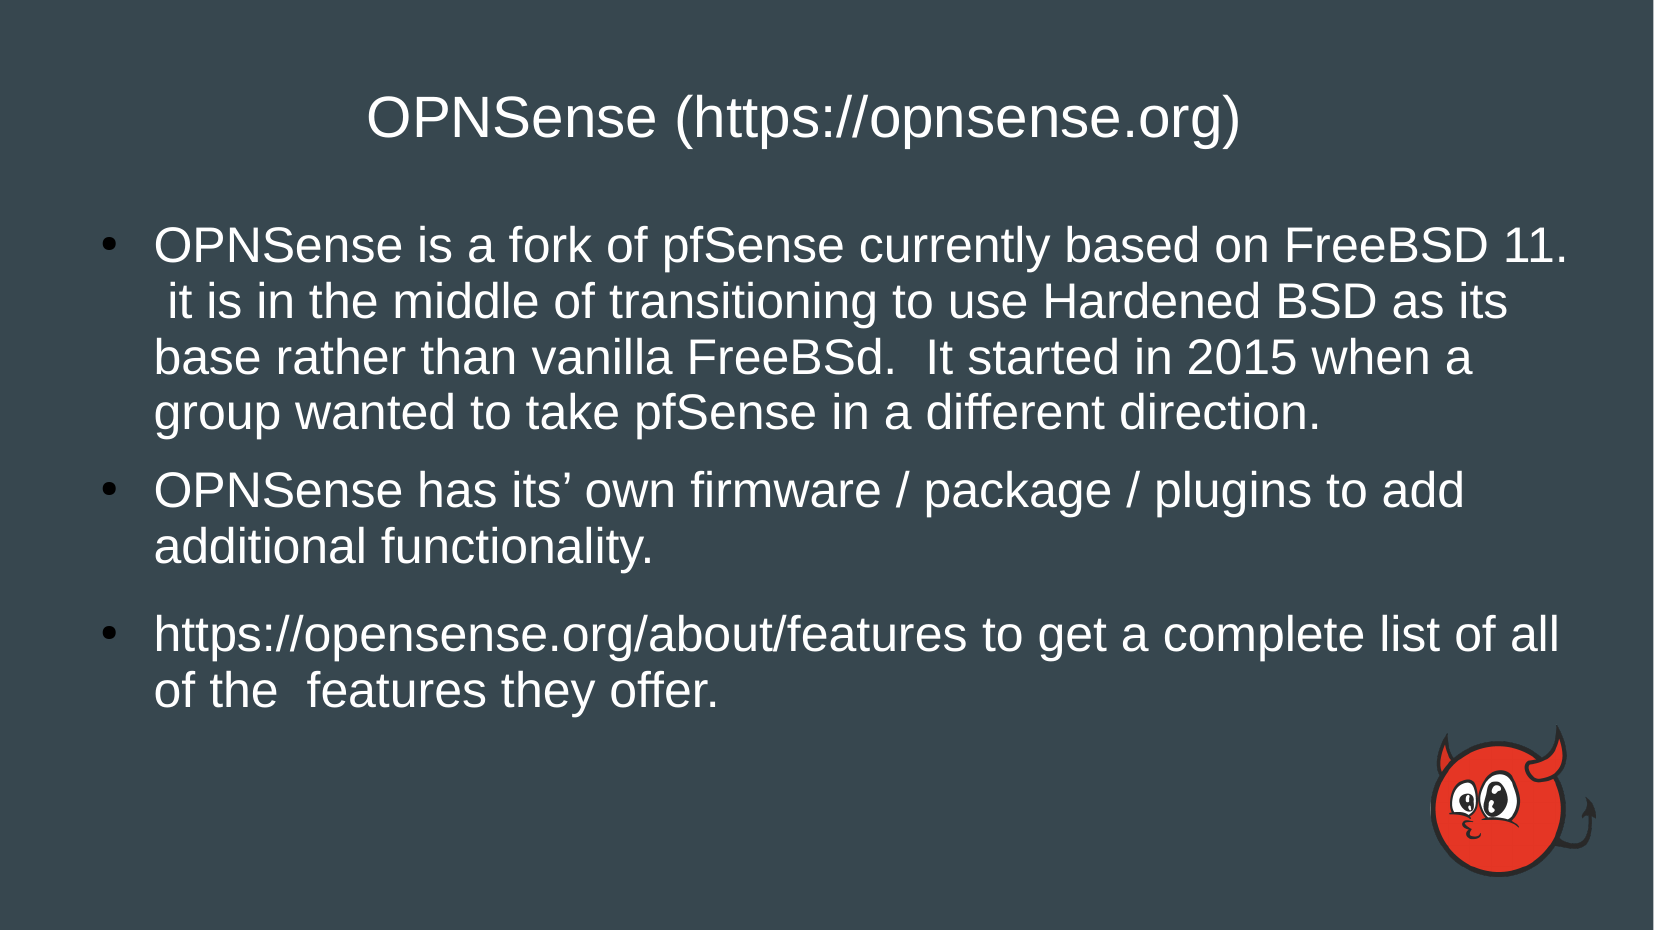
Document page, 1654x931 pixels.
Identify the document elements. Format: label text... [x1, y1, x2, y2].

picture [1427, 717, 1598, 888]
list OPNSense is a fork of pfSense currently based on FreeBSD 11. it is in the middle of transitioning to use Hardened BSD as its base rather than vanilla FreeBSd. It started in 2015 when a group wanted to take pfSense in a different direction. OPNSense has its’ own firmware / package / plugins to add additional functionality. https://opensense.org/about/features to get a complete list of all of the features they offer. [82, 217, 1571, 757]
title OPNSense (https://opnsense.org) [95, 39, 1516, 196]
